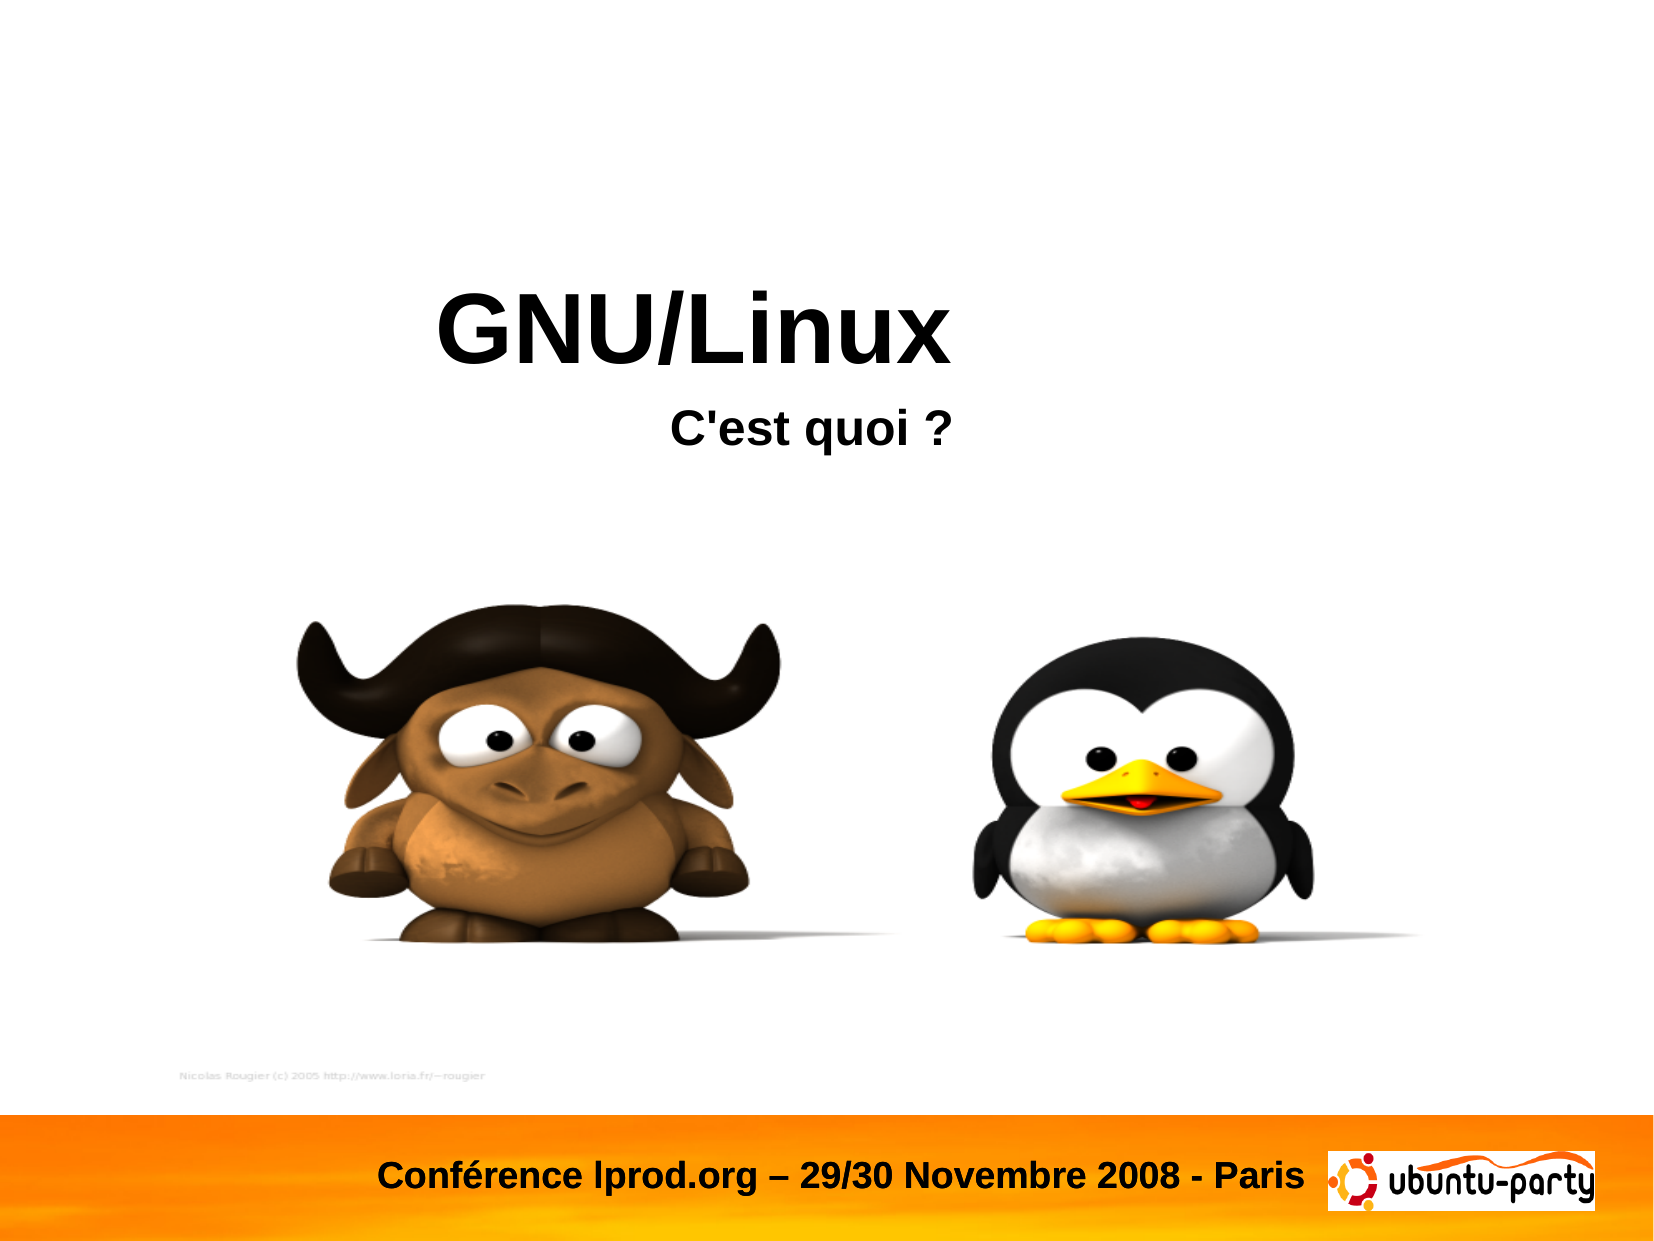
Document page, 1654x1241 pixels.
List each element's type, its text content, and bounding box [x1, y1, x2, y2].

picture [177, 560, 1506, 1082]
text_box GNU/Linux [147, 265, 1241, 410]
picture [0, 1115, 1654, 1241]
text_box Conférence lprod.org – 29/30 Novembre 2008 - Paris [295, 1147, 1388, 1211]
text_box C'est quoi ? [265, 393, 1359, 473]
